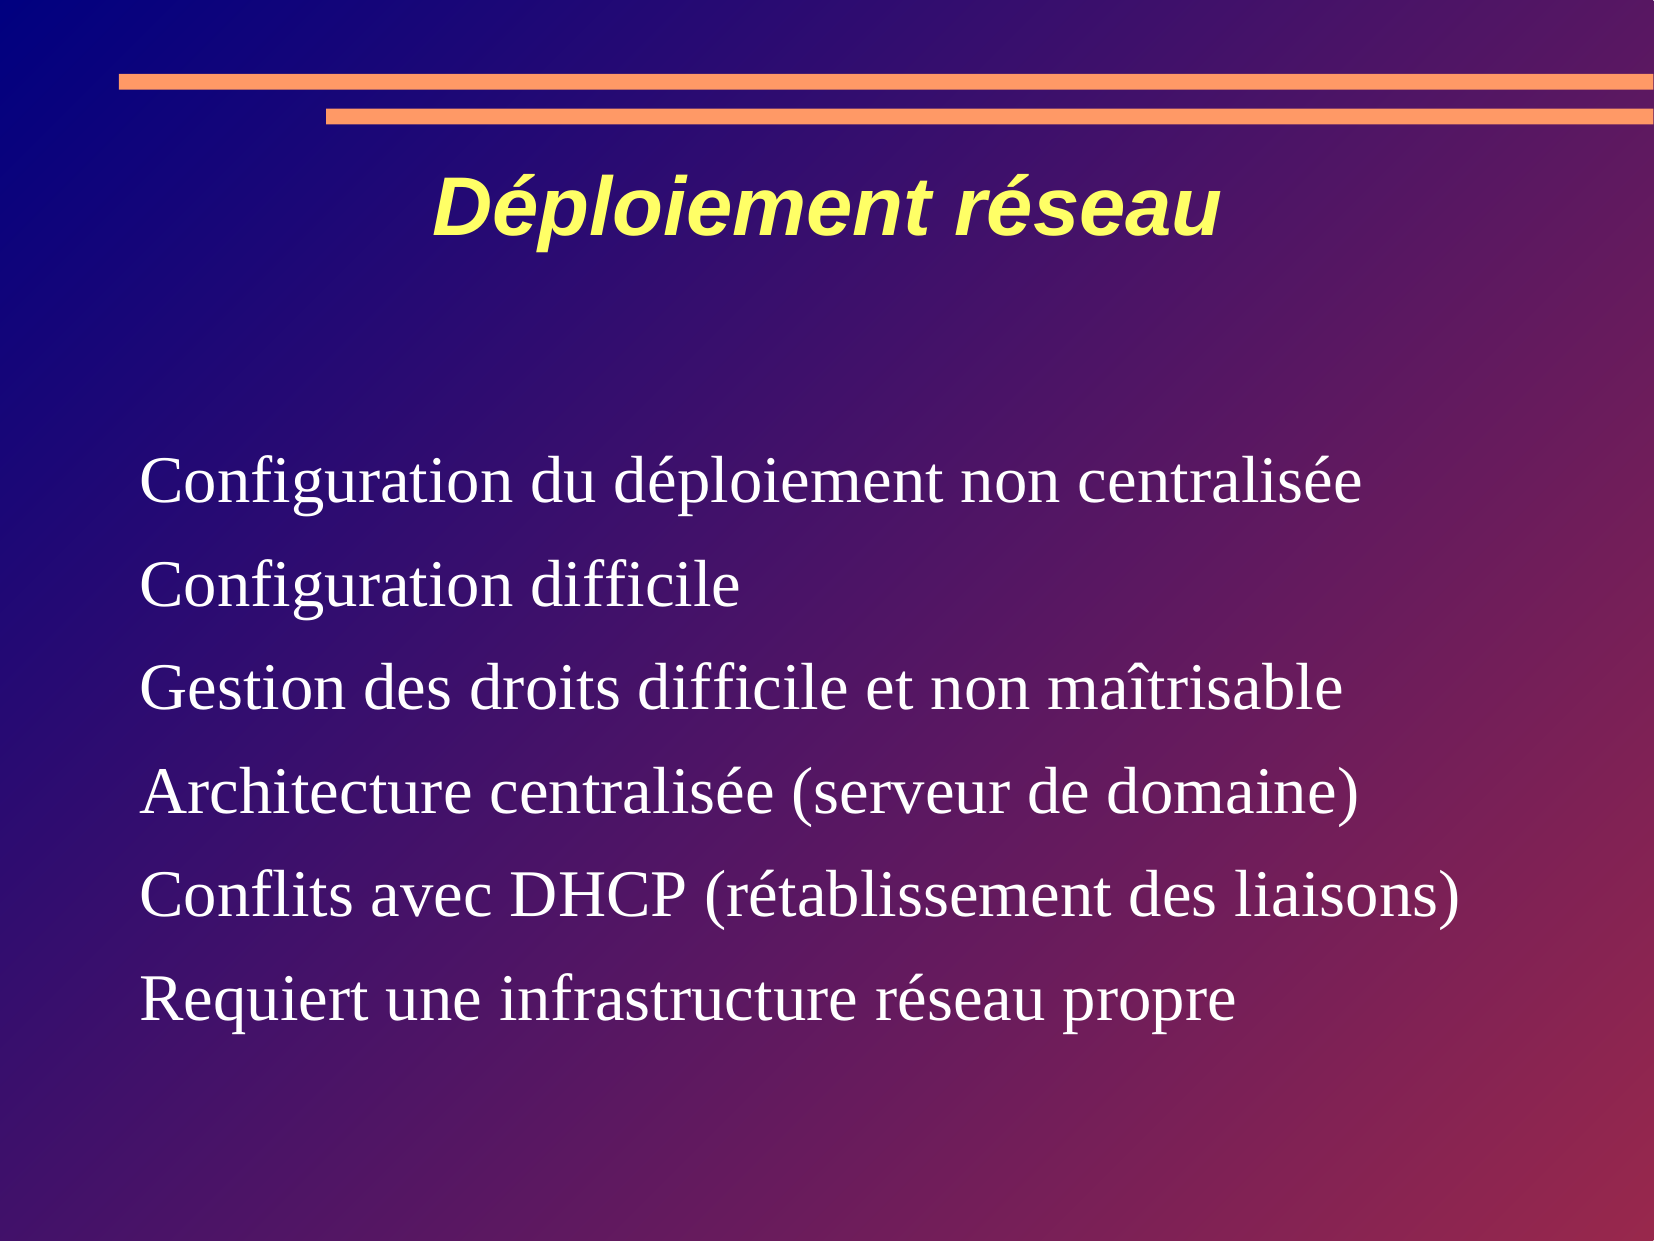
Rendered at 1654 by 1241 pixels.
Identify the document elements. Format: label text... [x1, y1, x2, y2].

list Configuration du déploiement non centralisée Configuration difficile Gestion des droits difficile et non maîtrisable Architecture centralisée (serveur de domaine) Conflits avec DHCP (rétablissement des liaisons) Requiert une infrastructure réseau propre [121, 443, 1534, 1127]
title Déploiement réseau [121, 102, 1534, 311]
